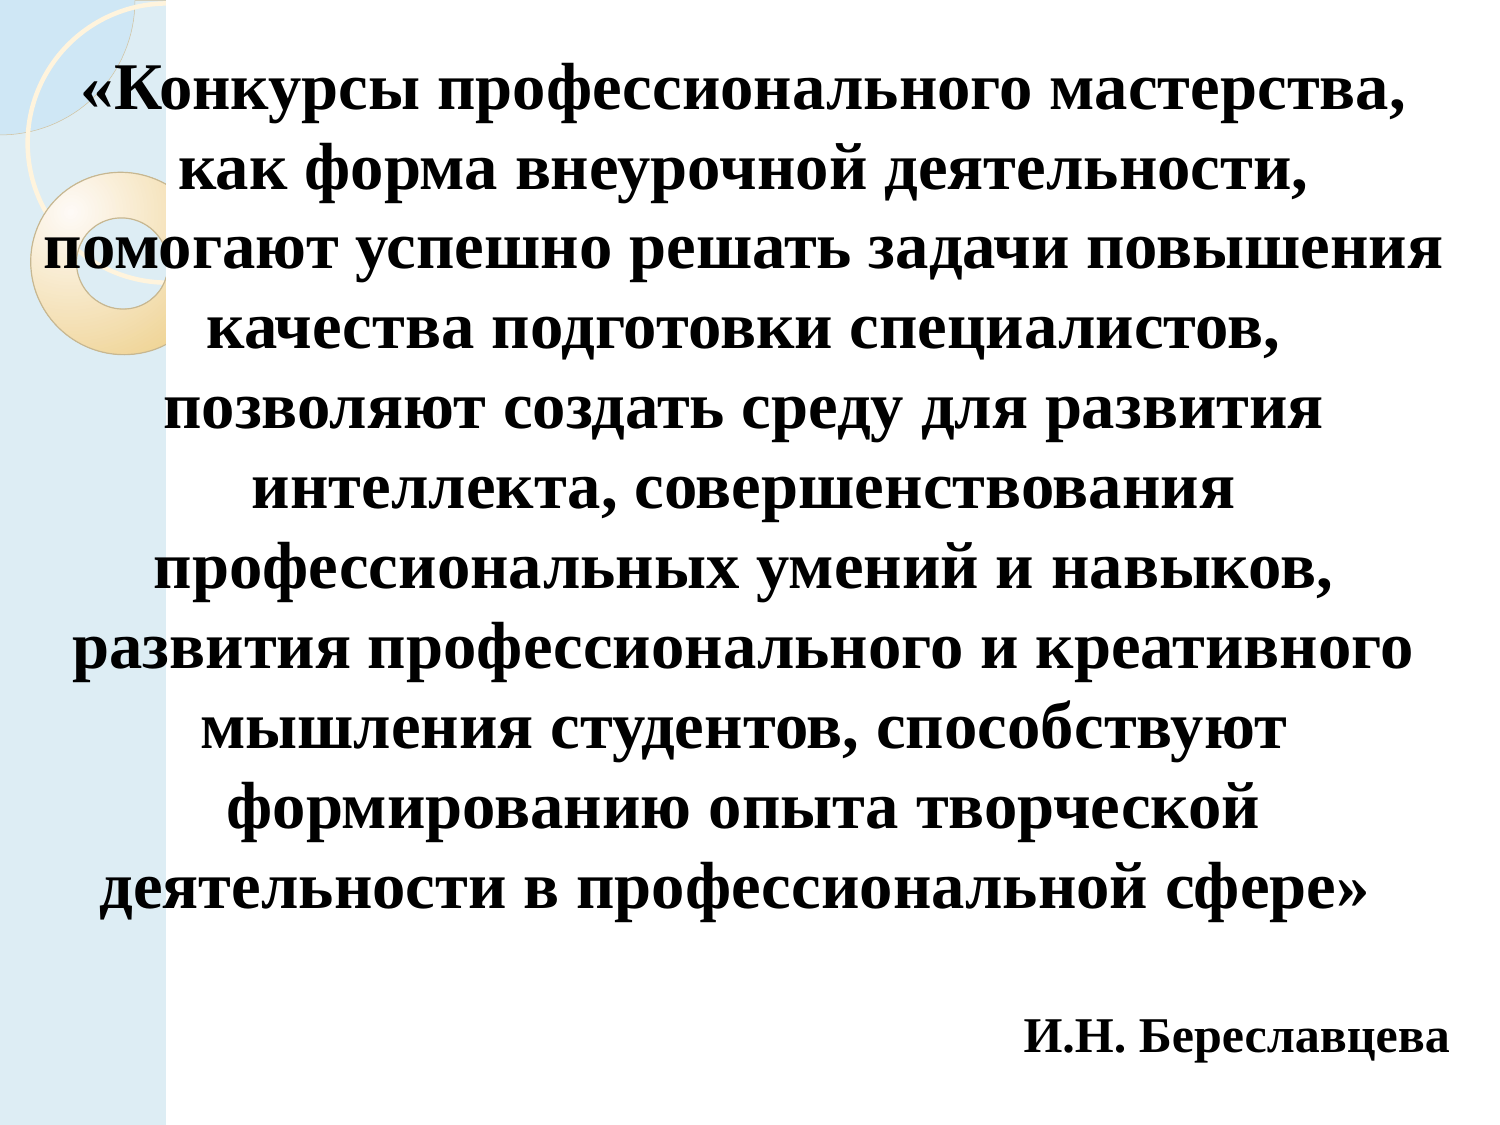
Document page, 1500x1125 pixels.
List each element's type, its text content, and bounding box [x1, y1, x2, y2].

text_box «Конкурсы профессионального мастерства, как форма внеурочной деятельности, помогают успешно решать задачи повышения качества подготовки специалистов, позволяют создать среду для развития интеллекта, совершенствования профессиональных умений и навыков, развития профессионального и креативного мышления студентов, способствуют формированию опыта творческой деятельности в профессиональной сфере» И.Н. Береславцева [23, 35, 1465, 1070]
